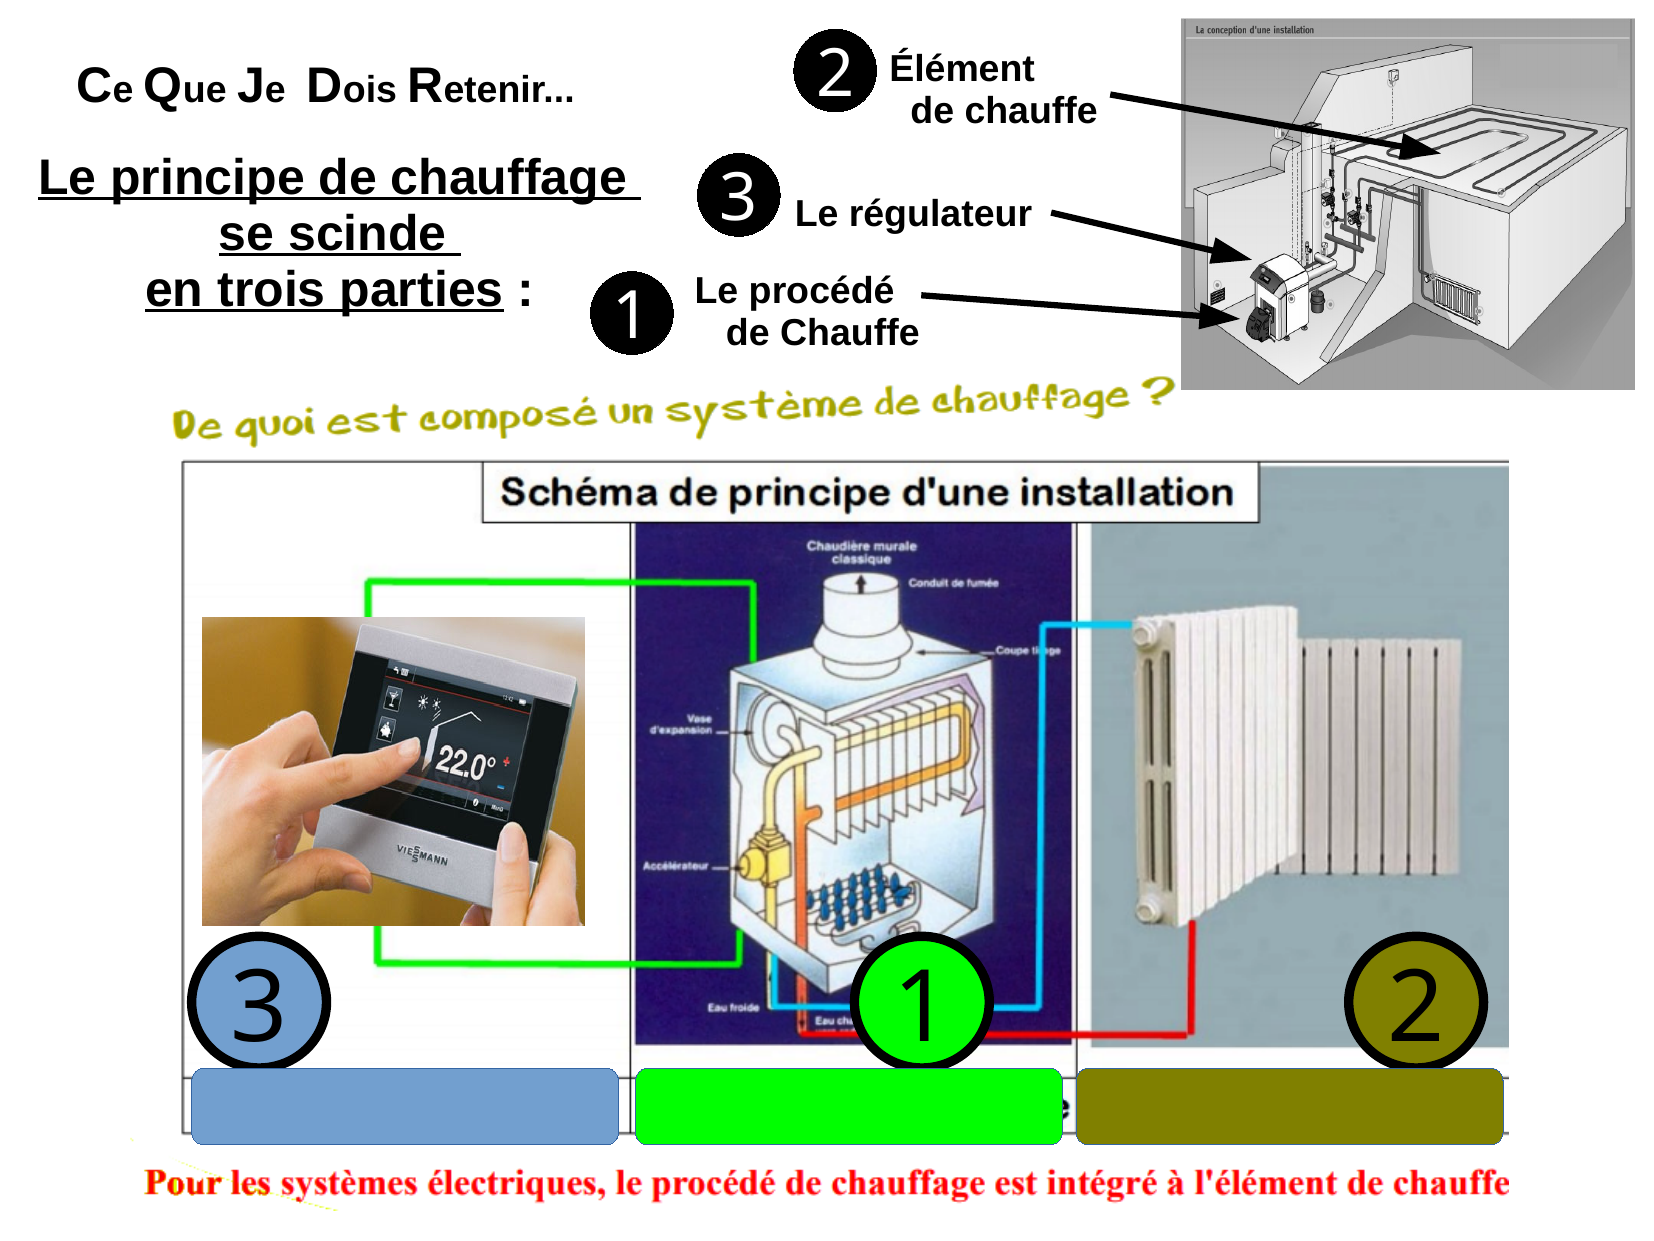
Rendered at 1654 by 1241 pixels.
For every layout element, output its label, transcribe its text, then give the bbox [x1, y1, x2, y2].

text_box Le principe de chauffage se scinde en trois parties : [23, 141, 757, 329]
text_box 2 [1348, 936, 1484, 1068]
text_box Élément de chauffe [874, 39, 1123, 139]
picture [129, 18, 1635, 1211]
text_box Le régulateur [780, 184, 1052, 242]
text_box [635, 1068, 1063, 1145]
text_box 1 [854, 936, 990, 1068]
text_box 1 [590, 271, 674, 355]
text_box Le procédé de Chauffe [679, 262, 951, 361]
text_box 3 [191, 936, 327, 1068]
text_box Ce Que Je Dois Retenir... [62, 49, 851, 121]
text_box [1076, 1068, 1504, 1145]
text_box [191, 1068, 619, 1145]
text_box 3 [697, 153, 781, 237]
text_box 2 [799, 29, 877, 109]
